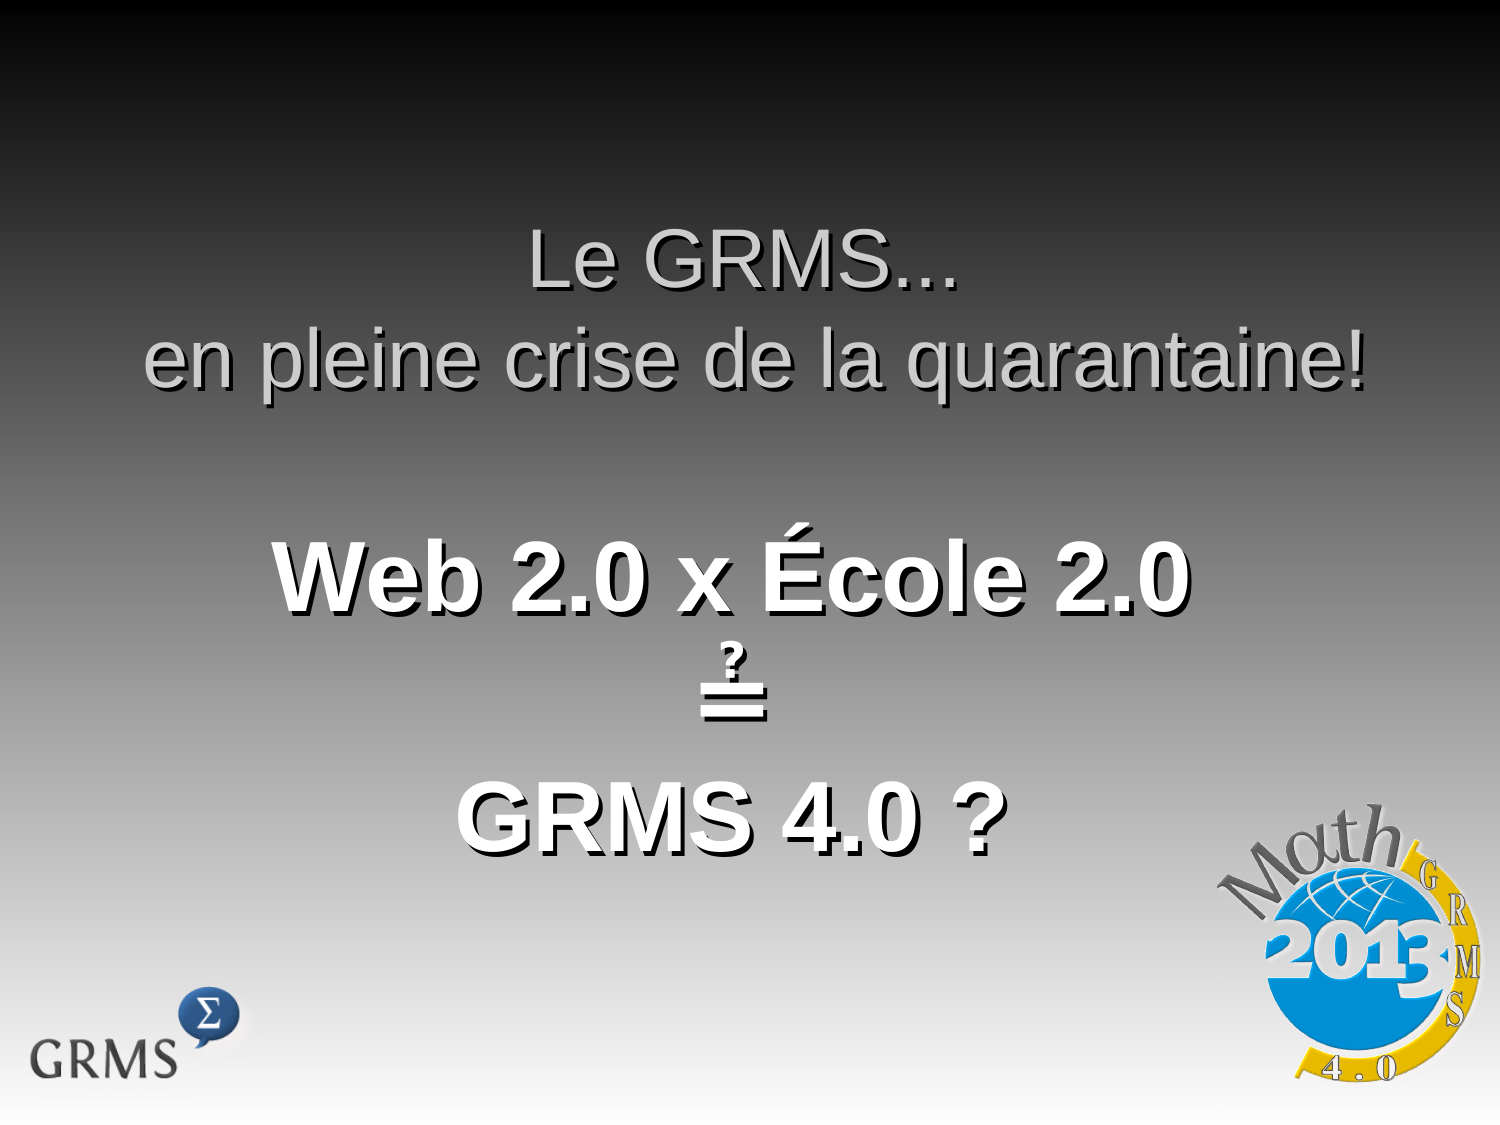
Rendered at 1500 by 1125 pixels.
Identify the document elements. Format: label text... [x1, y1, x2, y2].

picture [1214, 779, 1489, 1125]
picture [16, 974, 267, 1107]
subtitle Le GRMS... en pleine crise de la quarantaine! [70, 189, 1441, 444]
title Web 2.0 x École 2.0 ≟ GRMS 4.0 ? [94, 496, 1370, 887]
